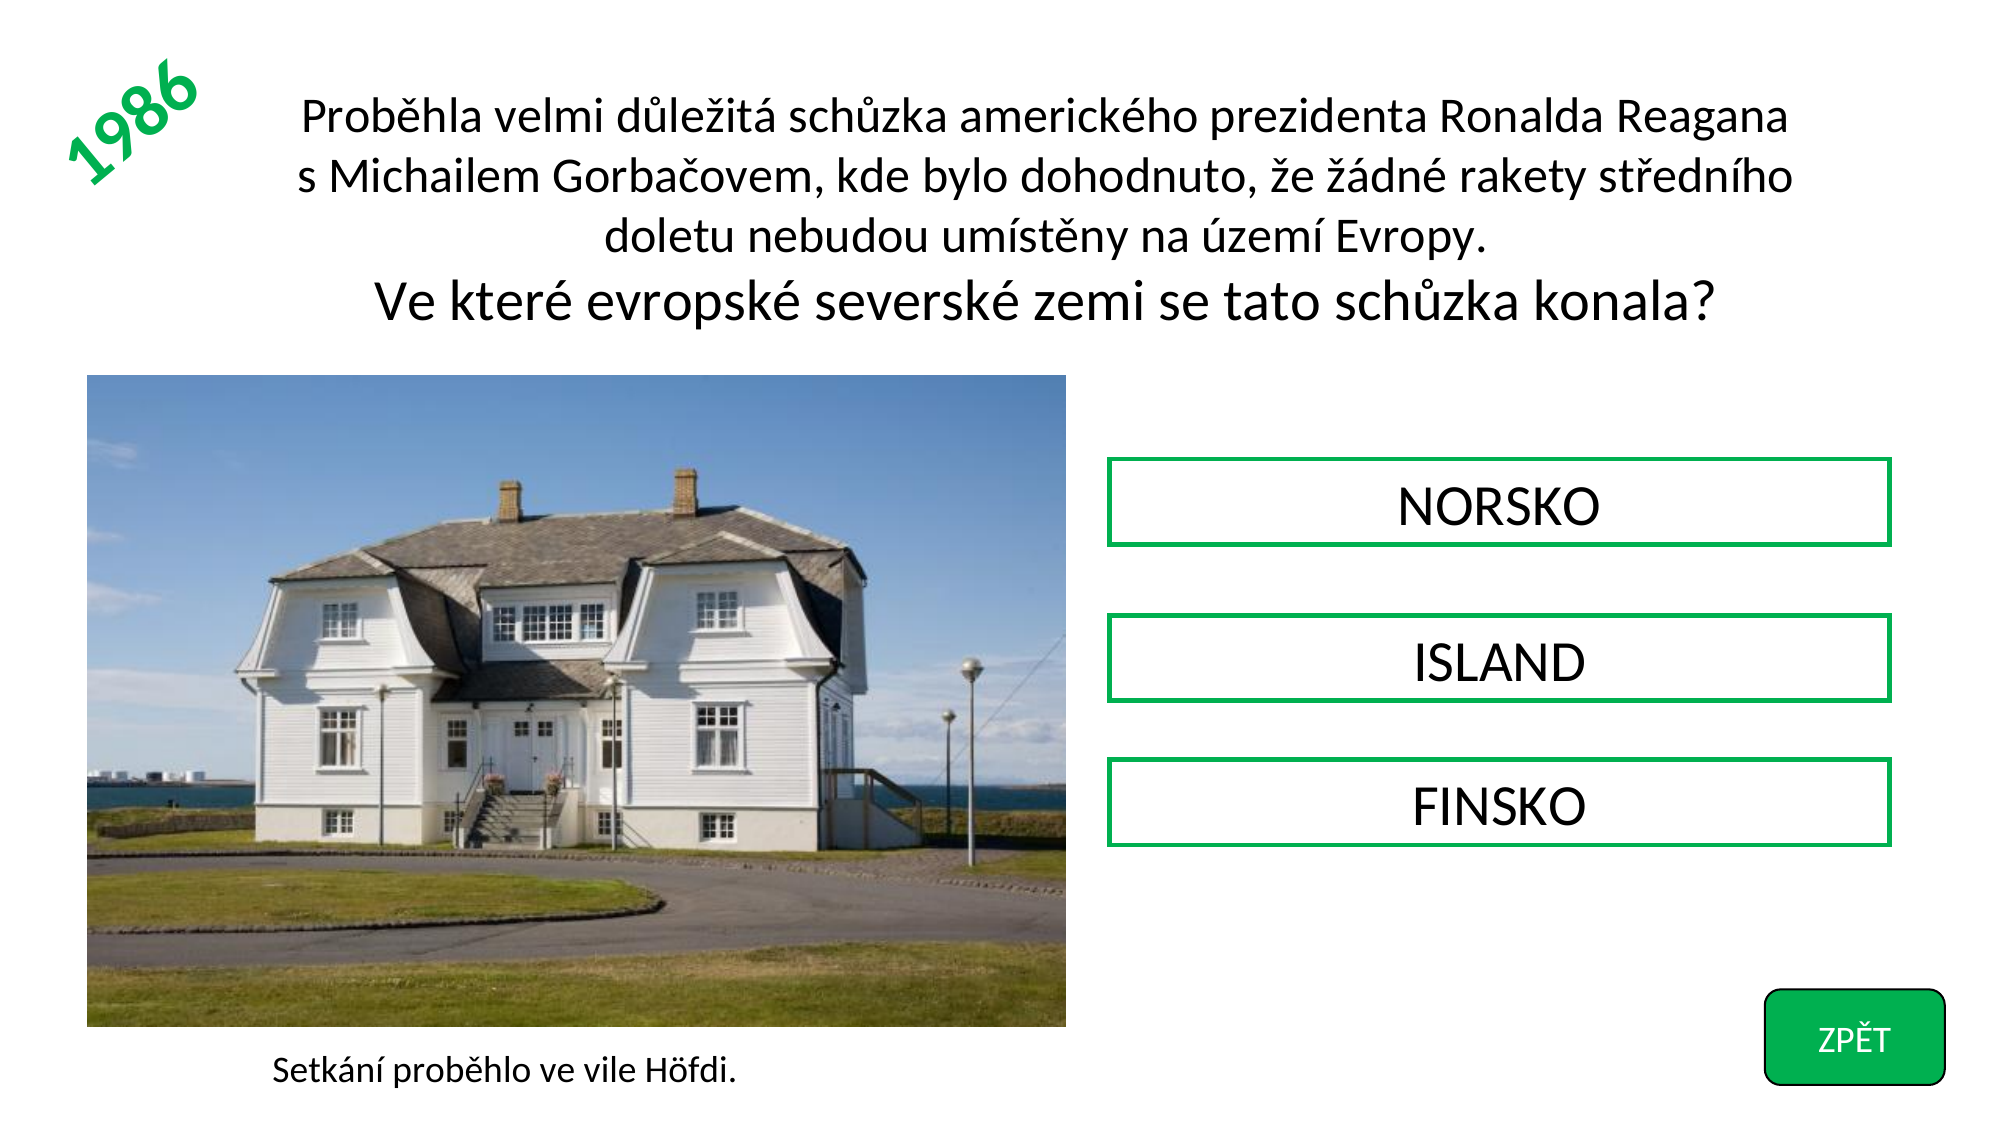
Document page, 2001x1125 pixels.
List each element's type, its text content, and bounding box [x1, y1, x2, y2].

text_box FINSKO [1109, 759, 1890, 845]
text_box Setkání proběhlo ve vile Höfdi. [257, 1037, 753, 1098]
picture [87, 375, 1066, 1027]
text_box ISLAND [1109, 615, 1890, 701]
text_box NORSKO [1109, 459, 1890, 545]
text_box Proběhla velmi důležitá schůzka amerického prezidenta Ronalda Reagana s Michailem Gorbačovem, kde bylo dohodnuto, že žádné rakety středního doletu nebudou umístěny na území Evropy. Ve které evropské severské zemi se tato schůzka konala? [216, 74, 1877, 410]
text_box ZPĚT [1764, 989, 1945, 1085]
text_box 1986 [24, 21, 216, 219]
